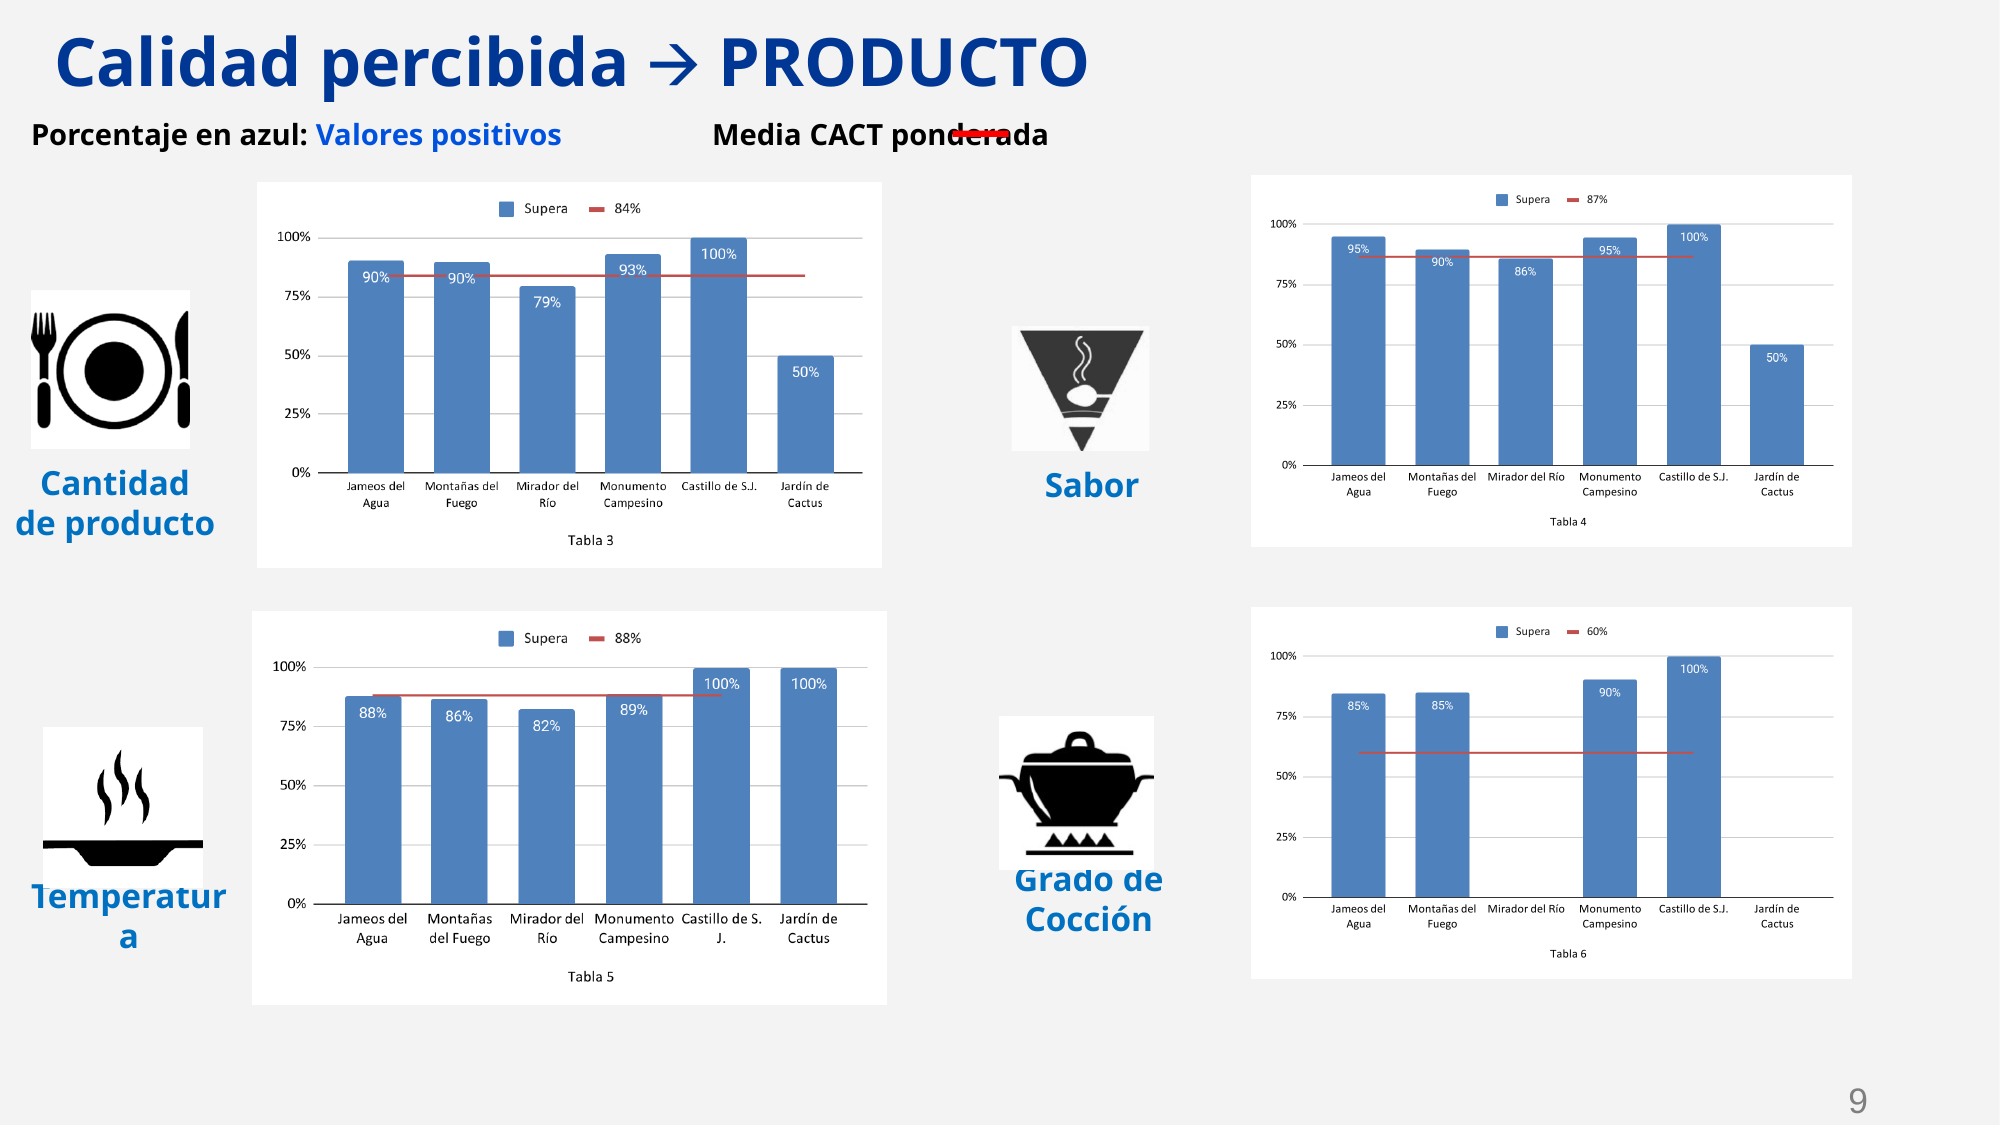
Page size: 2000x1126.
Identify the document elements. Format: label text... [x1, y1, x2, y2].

picture [1011, 326, 1150, 451]
picture [43, 727, 203, 888]
text_box Calidad percibida 🡪 PRODUCTO [54, 0, 1126, 109]
text_box Sabor [952, 456, 1232, 512]
picture [999, 716, 1154, 870]
text_box Porcentaje en azul: Valores positivos Media CACT ponderada [16, 109, 1984, 158]
picture [31, 290, 190, 449]
text_box Temperatura [7, 867, 250, 924]
text_box Grado de Cocción [968, 850, 1209, 947]
slide_number 1 [1419, 1069, 1886, 1126]
picture [1251, 175, 1852, 547]
picture [257, 182, 882, 568]
picture [1251, 607, 1852, 979]
text_box Cantidad de producto [0, 454, 232, 551]
picture [252, 611, 887, 1005]
